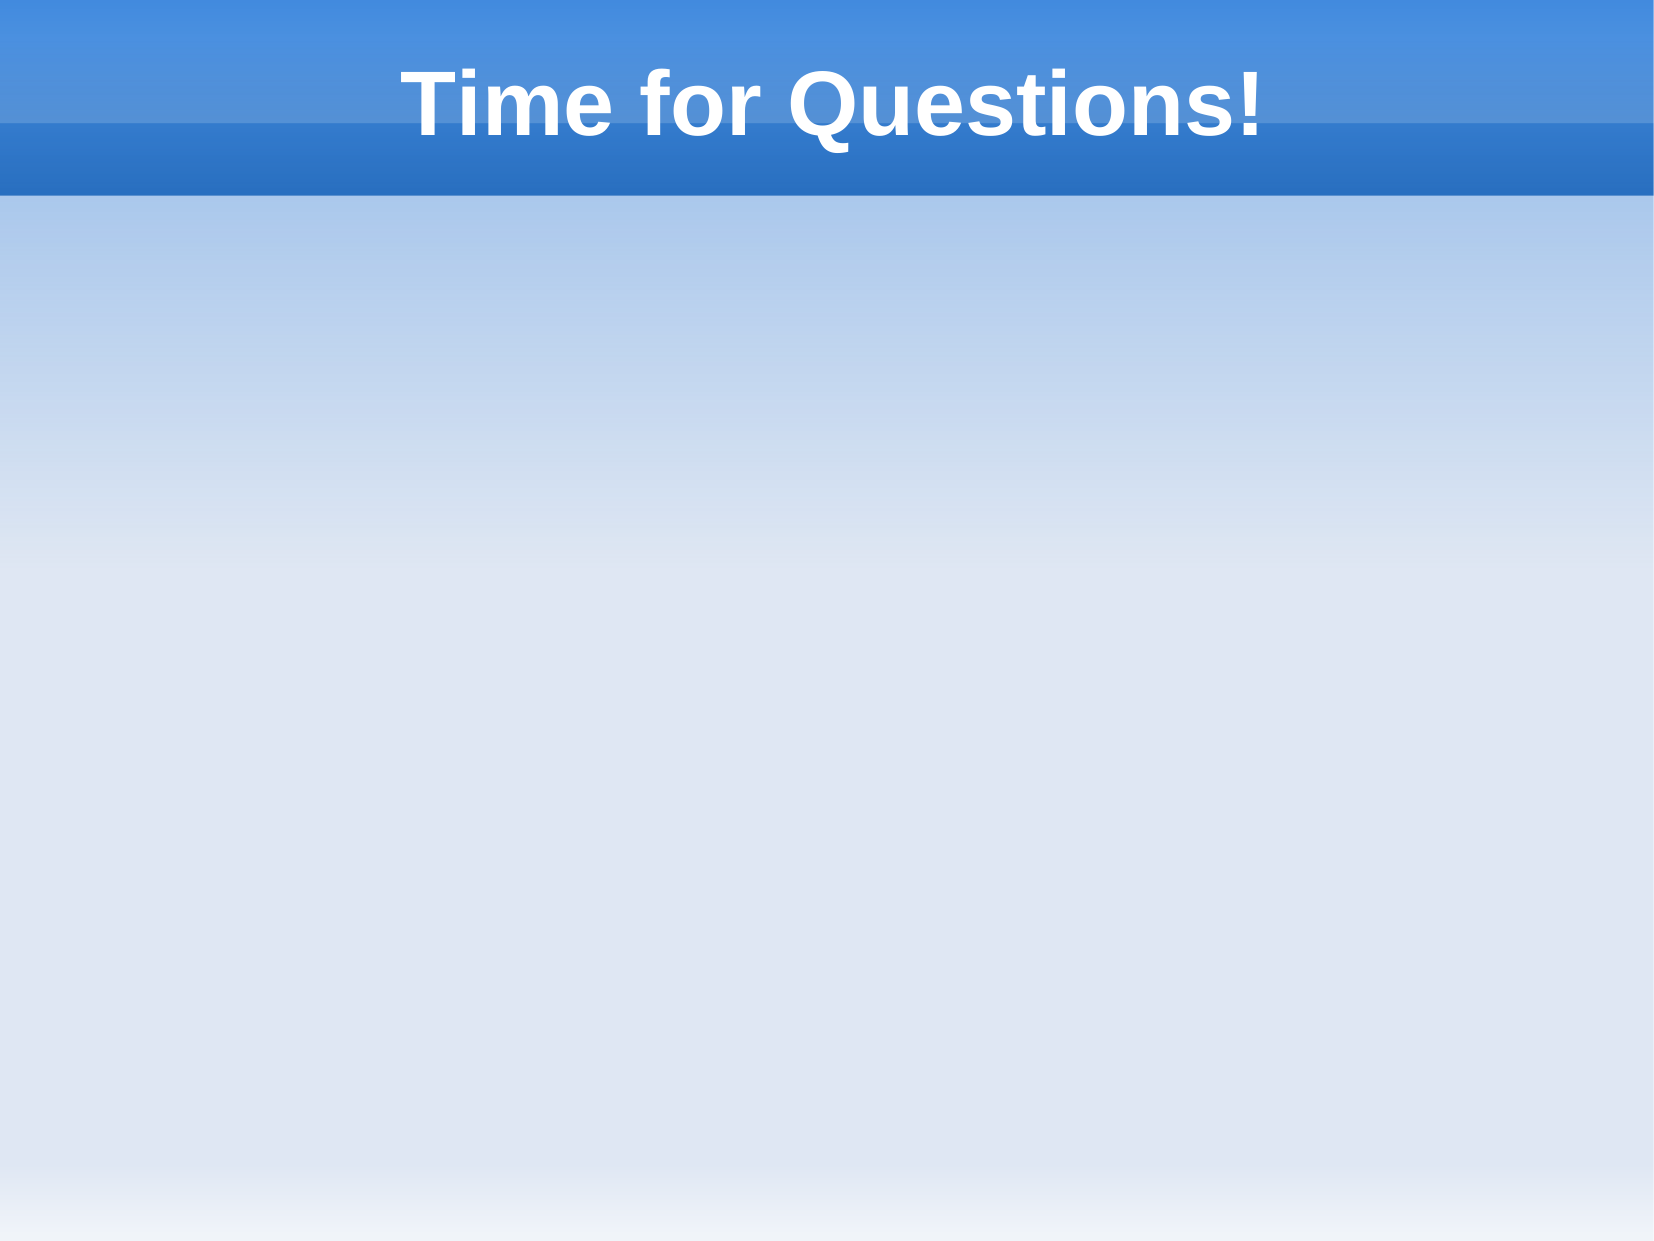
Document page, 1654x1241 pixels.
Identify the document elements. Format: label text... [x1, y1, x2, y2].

picture [0, 0, 1654, 1241]
title Time for Questions! [76, 0, 1565, 208]
